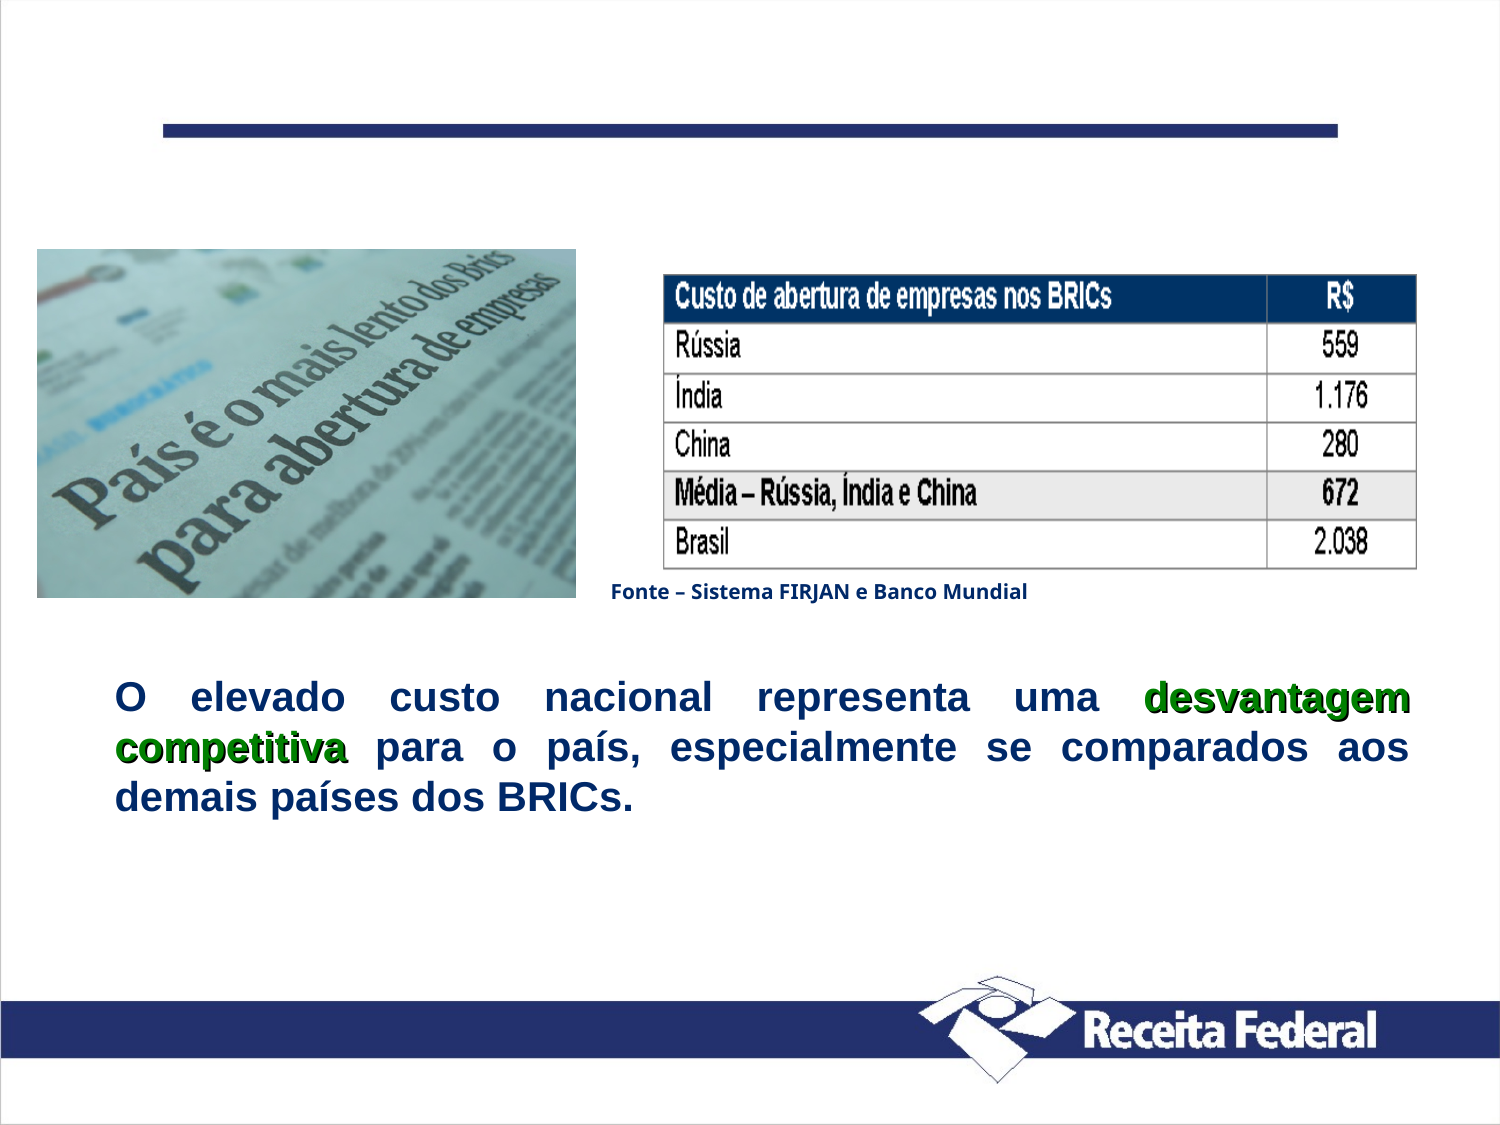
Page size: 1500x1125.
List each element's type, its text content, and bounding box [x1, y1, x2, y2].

chart [37, 249, 576, 598]
text_box Fonte – Sistema FIRJAN e Banco Mundial [662, 572, 977, 613]
picture [0, 0, 1500, 1125]
text_box O elevado custo nacional representa uma desvantagem competitiva para o país, especialmente se comparados aos demais países dos BRICs. [99, 662, 1426, 878]
